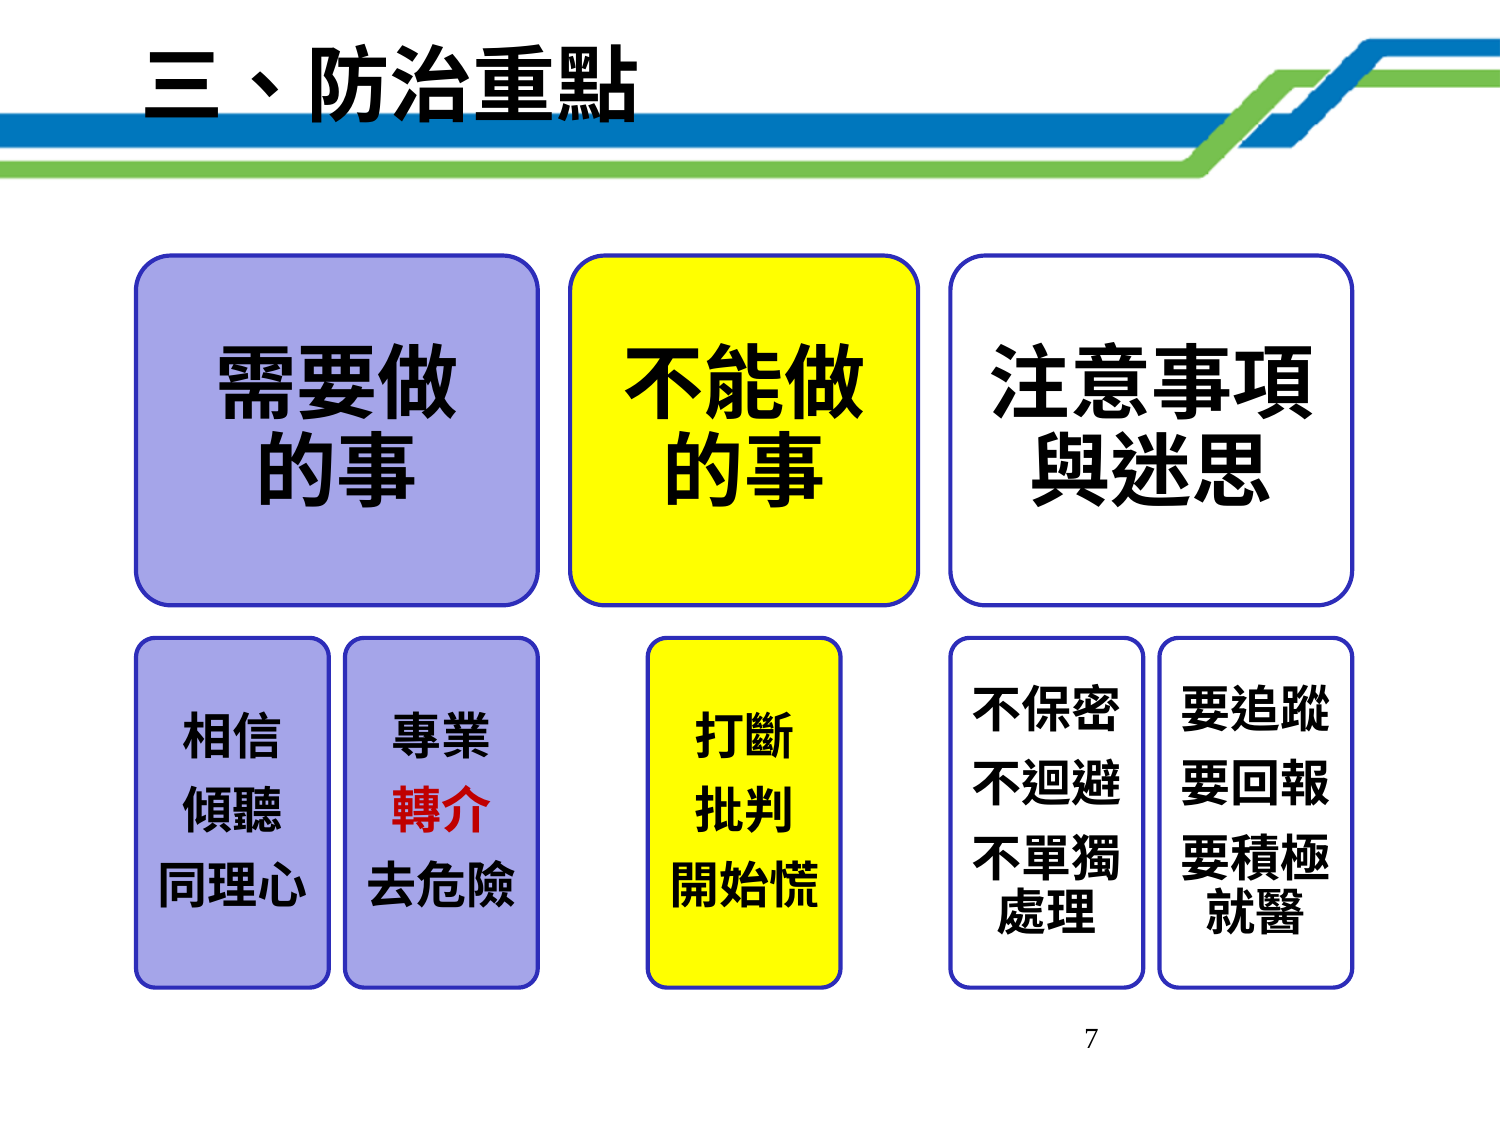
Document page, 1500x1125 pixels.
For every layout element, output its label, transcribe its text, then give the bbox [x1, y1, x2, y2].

title 三、防治重點 [125, 24, 776, 113]
text_box 打斷 批判 開始慌 [647, 637, 841, 988]
text_box 要追蹤 要回報 要積極就醫 [1159, 637, 1353, 988]
text_box 不保密 不迴避 不單獨處理 [950, 637, 1144, 988]
text_box 相信 傾聽 同理心 [136, 637, 329, 988]
text_box 專業 轉介 去危險 [344, 637, 538, 988]
text_box [1069, 1011, 1382, 1087]
text_box 注意事項與迷思 [950, 255, 1353, 606]
text_box 需要做 的事 [135, 255, 538, 606]
text_box 不能做的事 [570, 255, 919, 606]
